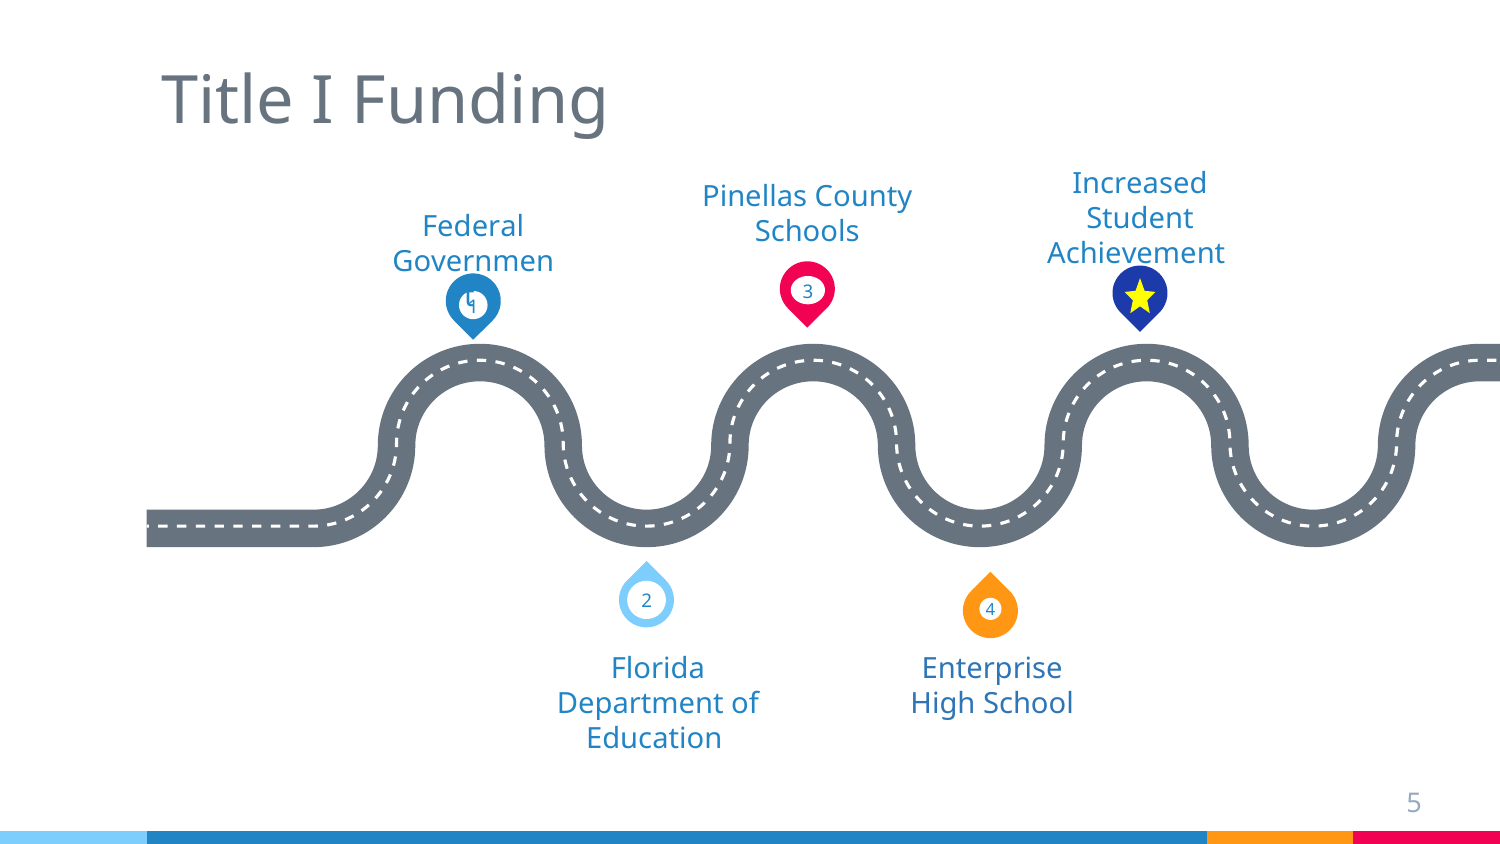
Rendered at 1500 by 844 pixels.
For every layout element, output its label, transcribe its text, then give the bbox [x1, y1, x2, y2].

text_box 1 [459, 291, 488, 320]
text_box Florida Department of Education [552, 649, 764, 737]
text_box Federal Government [387, 207, 560, 254]
title Title I Funding [146, 24, 891, 152]
text_box Pinellas County Schools [701, 160, 913, 248]
text_box [962, 571, 1018, 639]
text_box [1112, 265, 1168, 332]
text_box [1391, 770, 1482, 822]
text_box Increased Student Achievement [1034, 164, 1246, 252]
text_box [779, 261, 835, 328]
text_box 3 [790, 276, 825, 305]
text_box [445, 273, 501, 340]
text_box 4 [971, 591, 1010, 626]
text_box Enterprise High School [886, 649, 1098, 738]
text_box 2 [627, 580, 666, 619]
text_box [619, 561, 674, 628]
